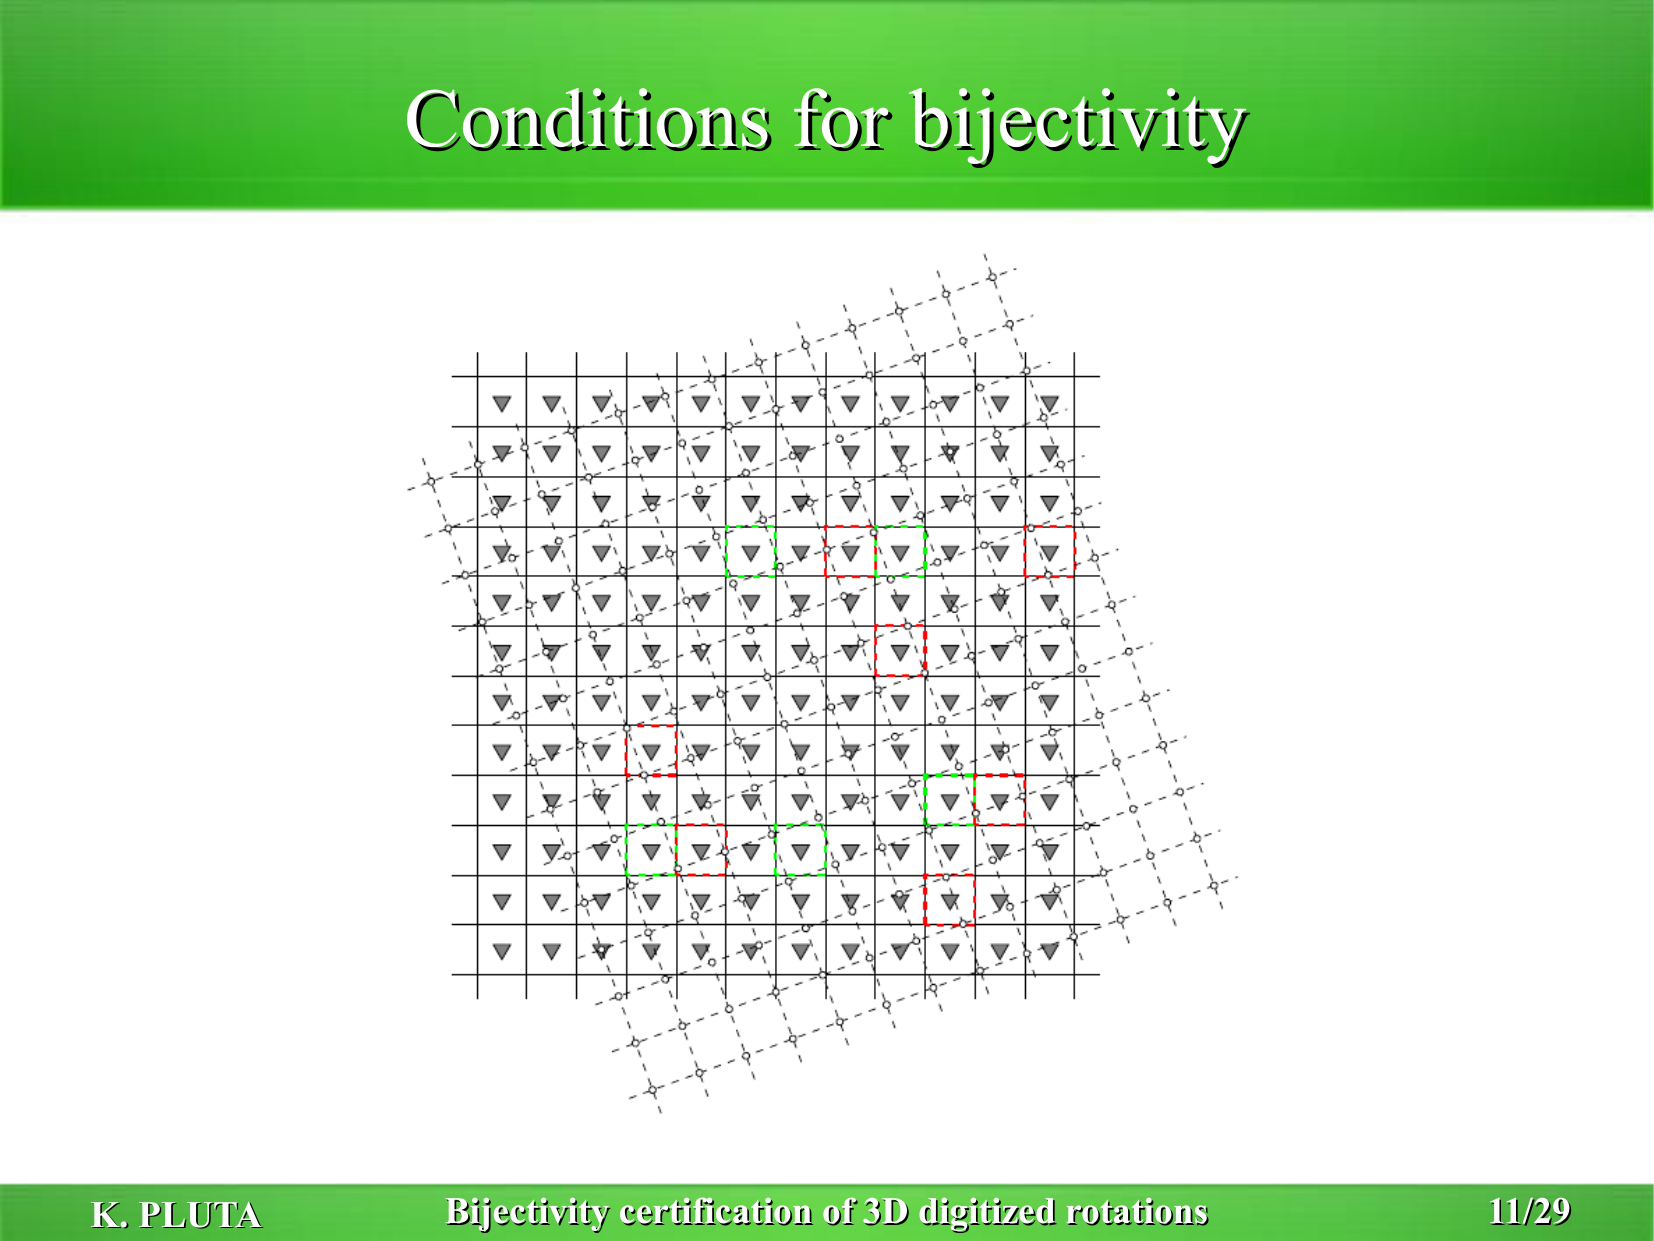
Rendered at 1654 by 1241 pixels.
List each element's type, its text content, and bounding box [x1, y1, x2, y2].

title Conditions for bijectivity [82, 47, 1571, 189]
picture [0, 0, 1654, 1241]
